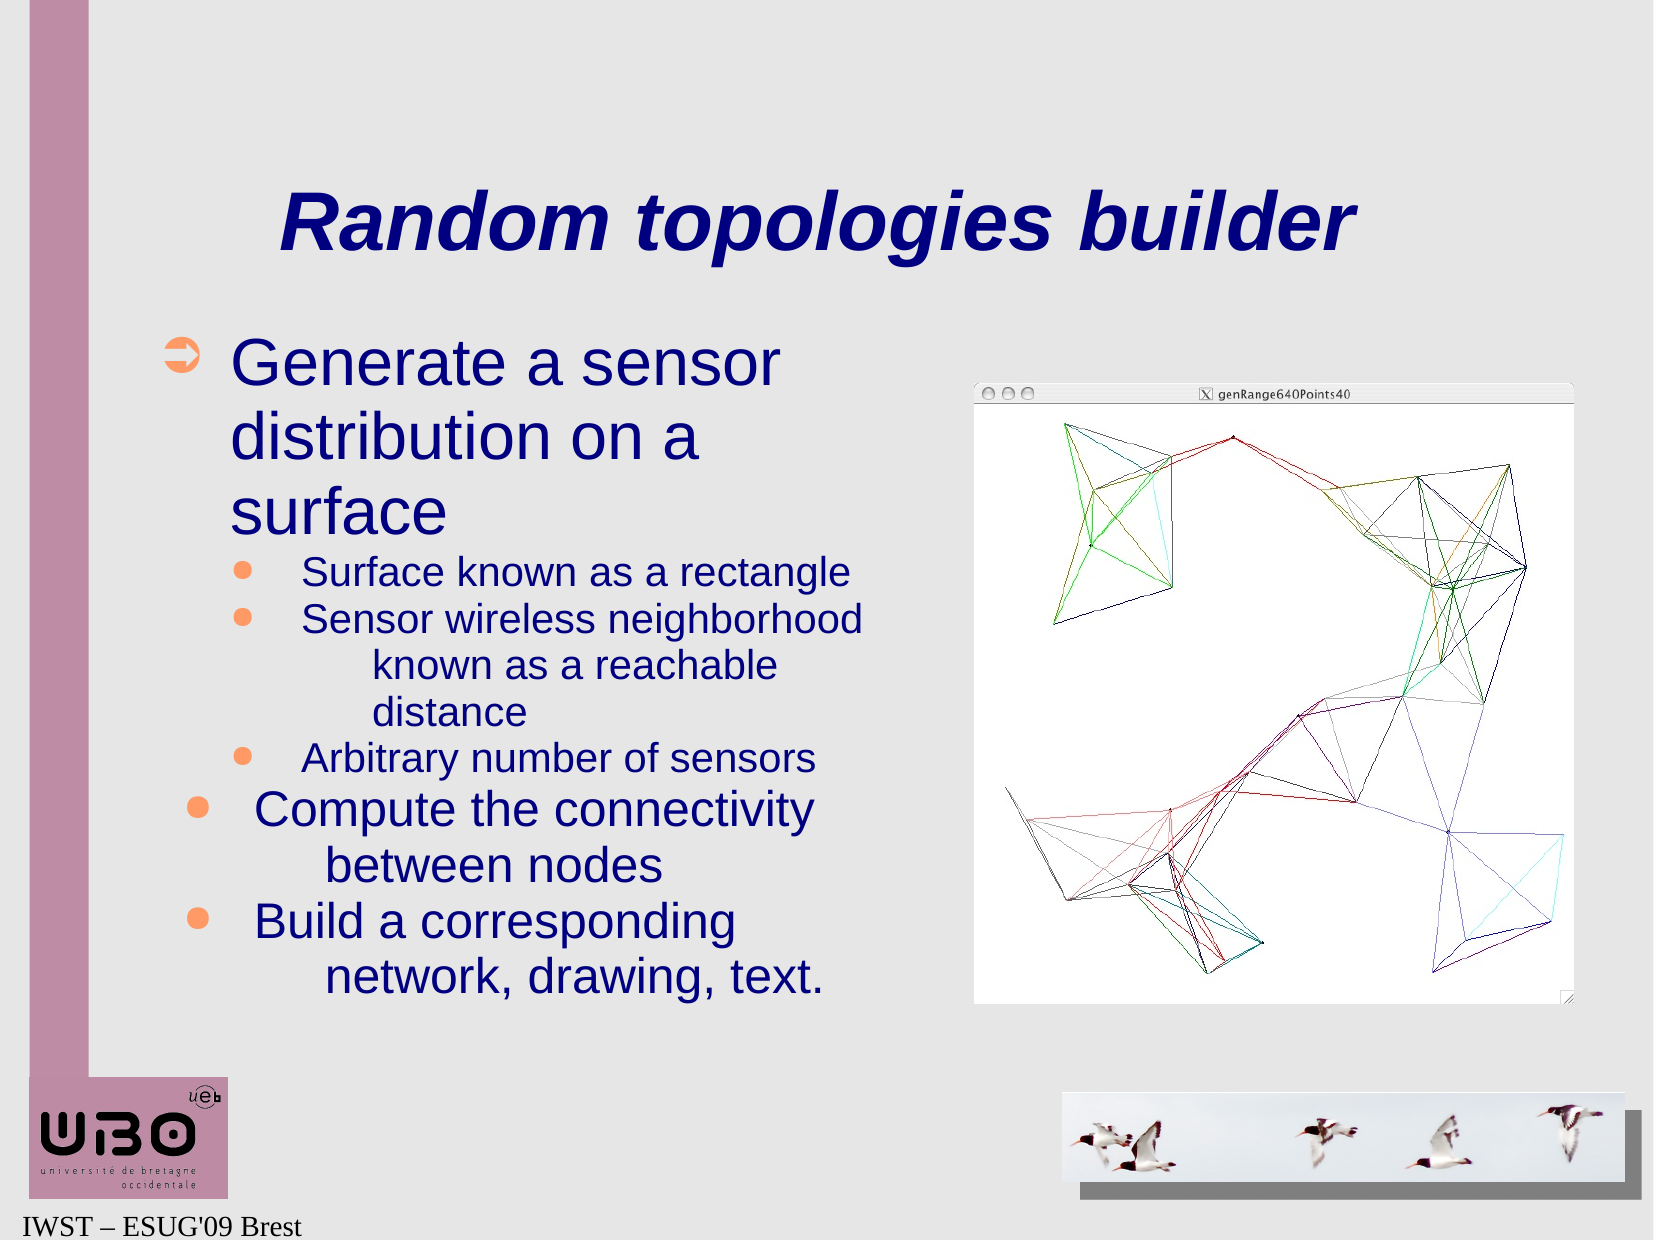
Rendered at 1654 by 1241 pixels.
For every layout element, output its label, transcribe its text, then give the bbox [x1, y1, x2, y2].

title Random topologies builder [123, 125, 1536, 318]
picture [29, 1077, 147, 1199]
picture [974, 383, 1574, 1004]
list Generate a sensor distribution on a surface Surface known as a rectangle Sensor wireless neighborhood known as a reachable distance Arbitrary number of sensors Compute the connectivity between nodes Build a corresponding network, drawing, text. [147, 324, 886, 1241]
picture [1062, 1092, 1625, 1182]
